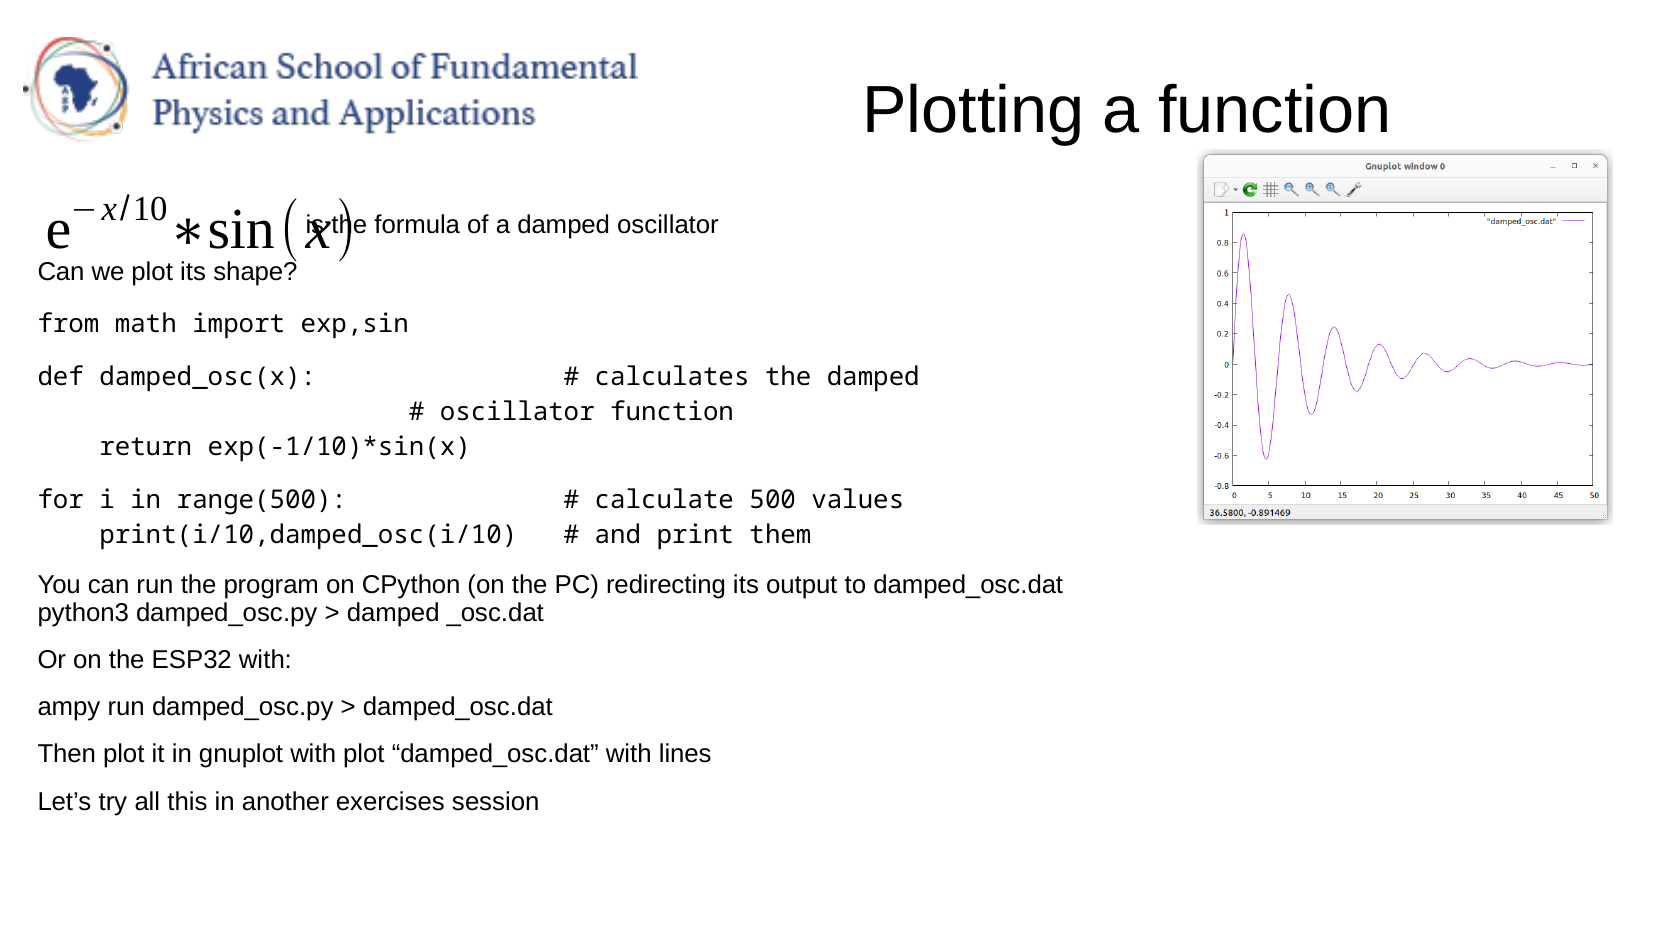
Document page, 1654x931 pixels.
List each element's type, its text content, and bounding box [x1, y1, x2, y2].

picture [23, 37, 638, 142]
chart [39, 189, 363, 266]
list is the formula of a damped oscillator Can we plot its shape? from math import exp,sin def damped_osc(x): # calculates the damped # oscillator function return exp(-1/10)*sin(x) for i in range(500): # calculate 500 values print(i/10,damped_osc(i/10) # and print them You can run the program on CPython (on the PC) redirecting its output to damped_osc.dat python3 damped_osc.py > damped _osc.dat Or on the ESP32 with: ampy run damped_osc.py > damped_osc.dat Then plot it in gnuplot with plot “damped_osc.dat” with lines Let’s try all this in another exercises session [37, 210, 1526, 826]
picture [1197, 149, 1613, 526]
title Plotting a function [679, 32, 1576, 188]
